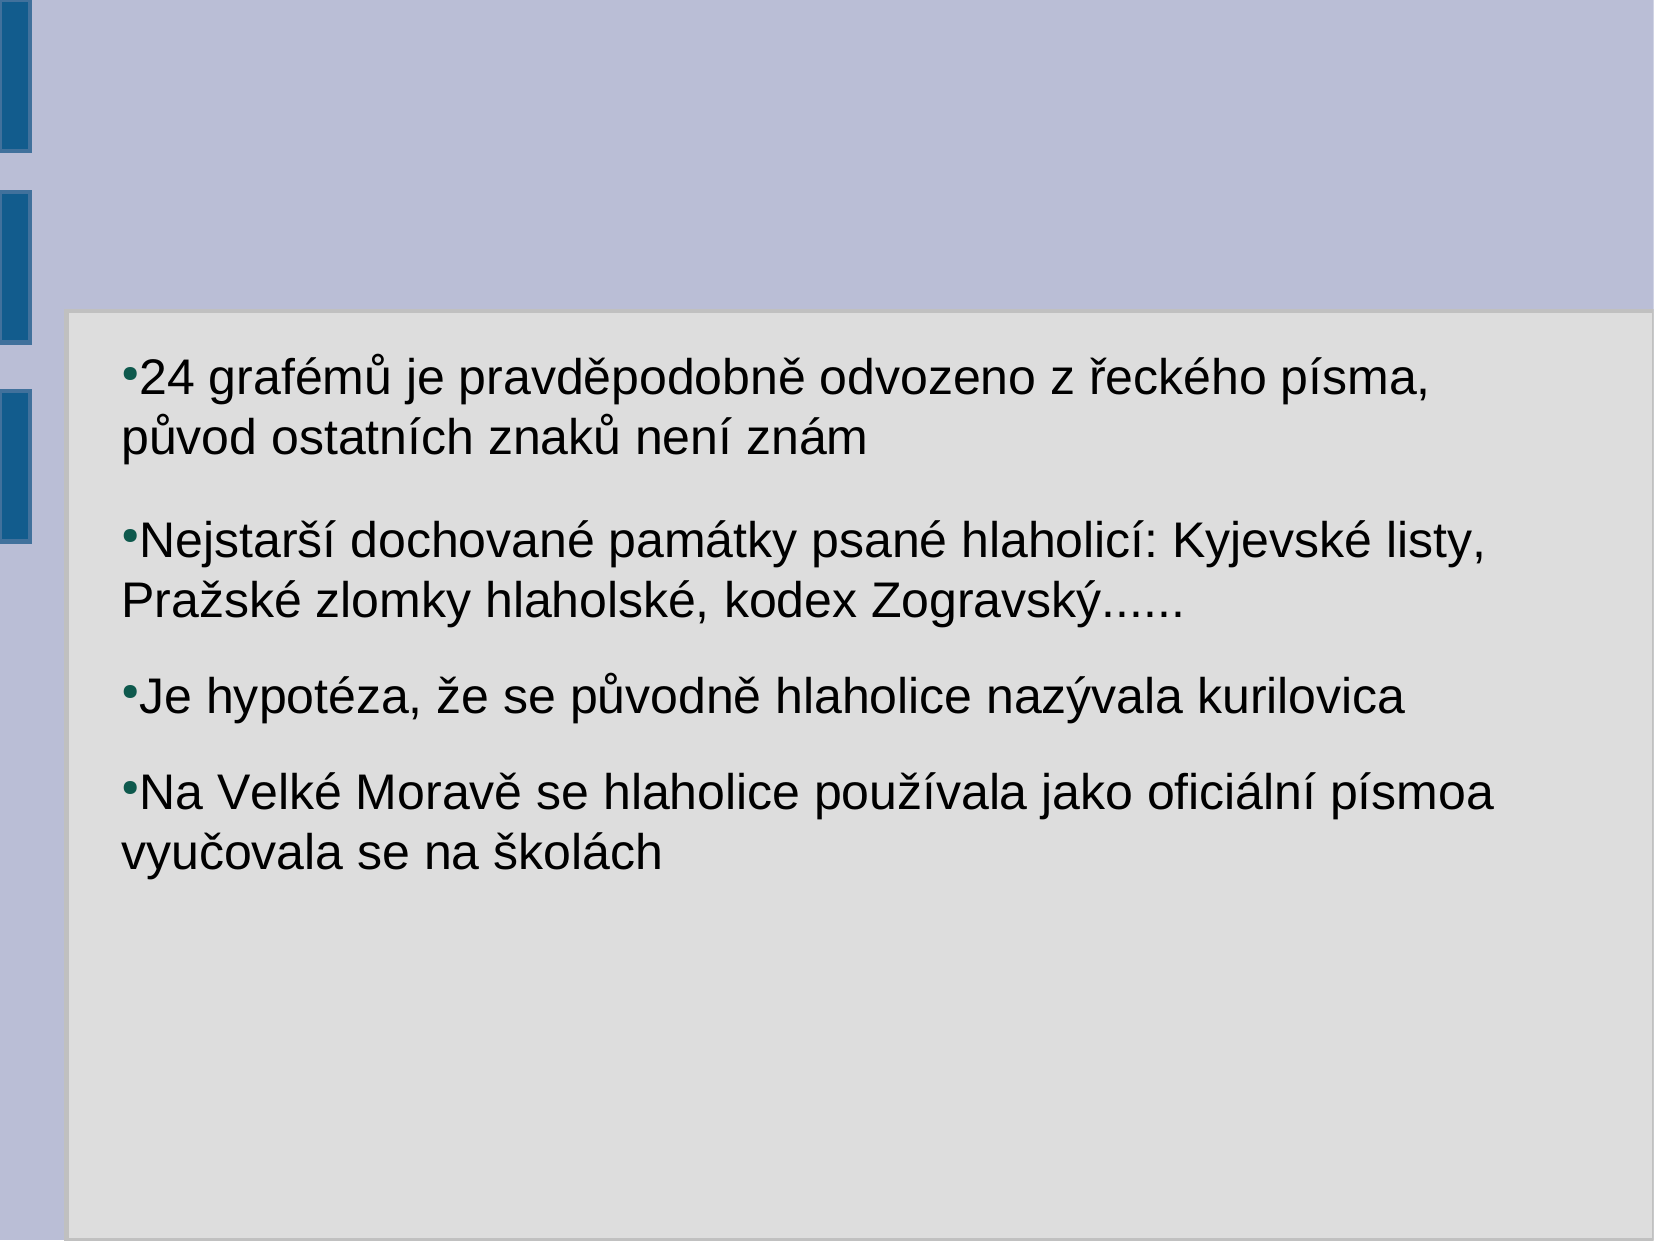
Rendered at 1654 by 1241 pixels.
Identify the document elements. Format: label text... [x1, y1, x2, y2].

list 24 grafémů je pravděpodobně odvozeno z řeckého písma, původ ostatních znaků není znám Nejstarší dochované památky psané hlaholicí: Kyjevské listy, Pražské zlomky hlaholské, kodex Zogravský...... Je hypotéza, že se původně hlaholice nazývala kurilovica Na Velké Moravě se hlaholice používala jako oficiální písmoa vyučovala se na školách [121, 344, 1534, 1127]
